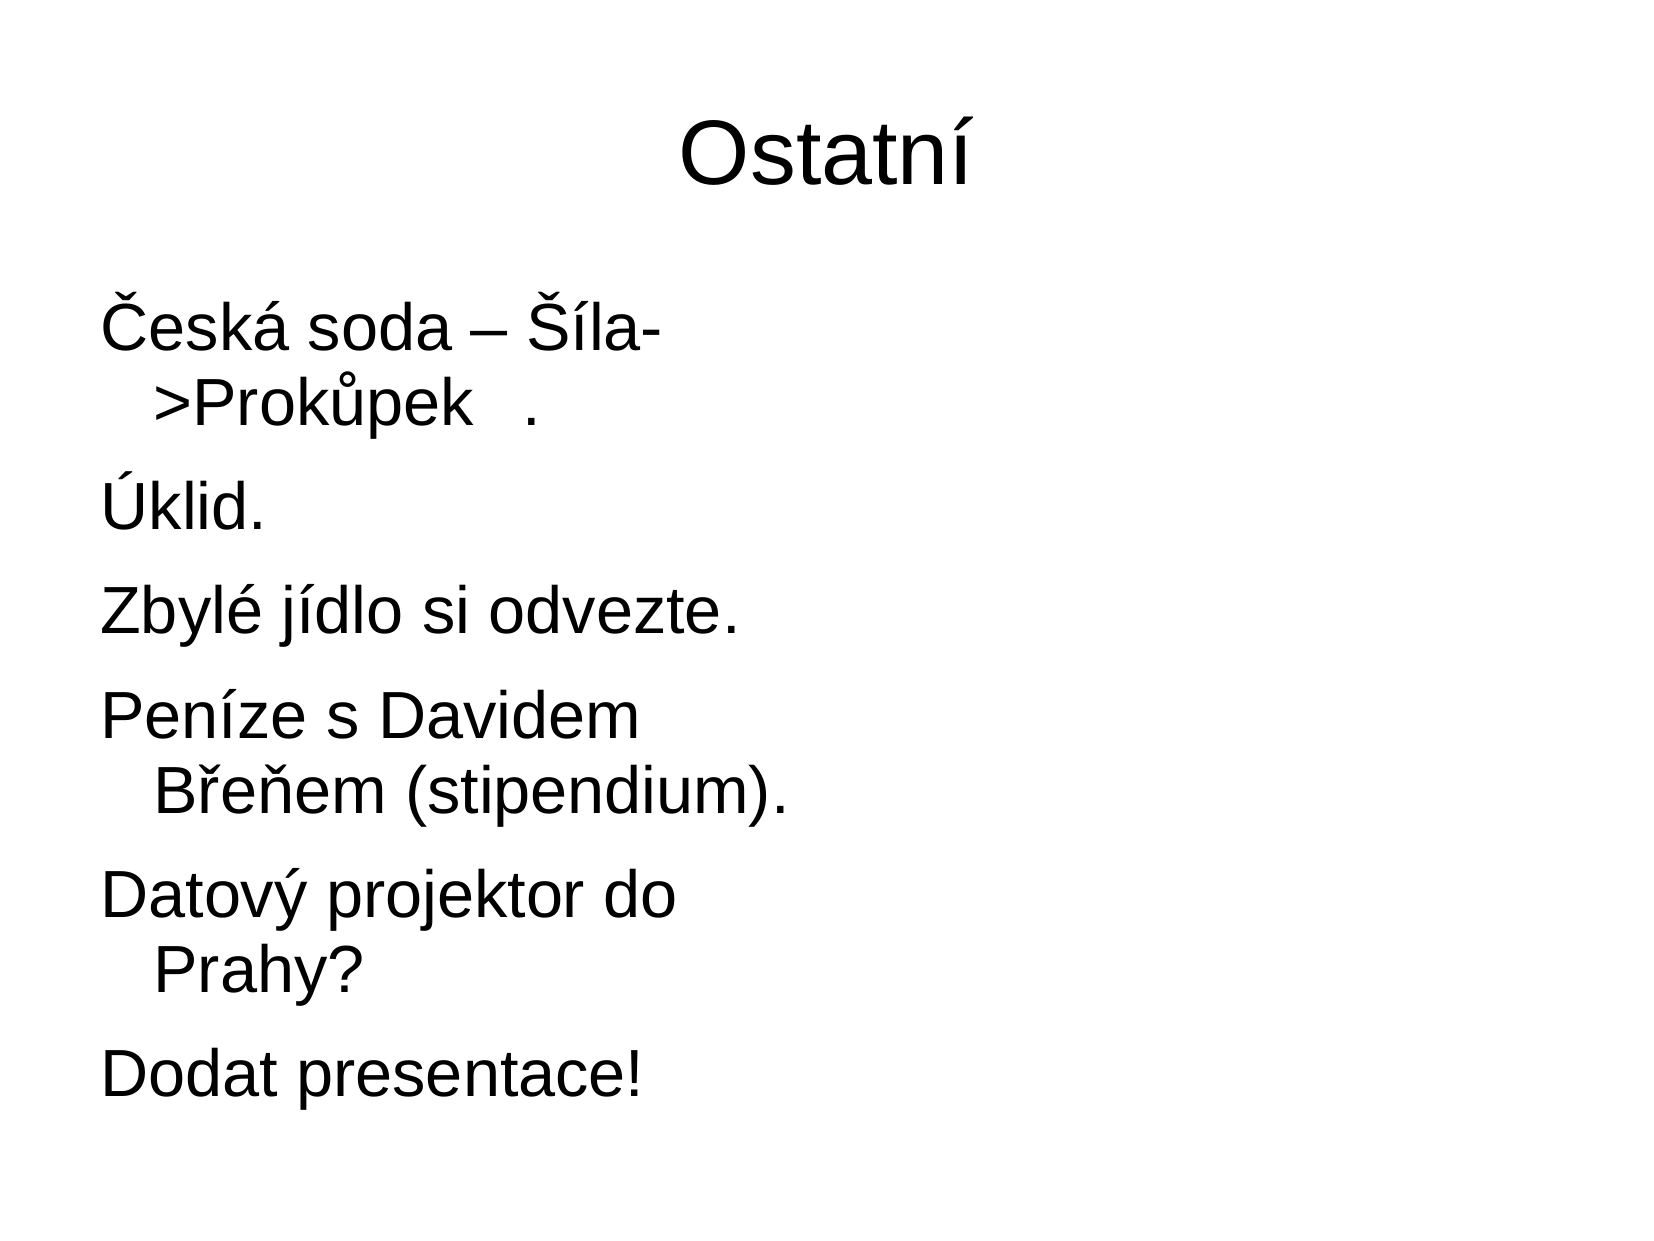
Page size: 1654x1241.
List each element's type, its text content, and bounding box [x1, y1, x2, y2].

title Ostatní [82, 49, 1571, 257]
list Česká soda – Šíla->Prokůpek . Úklid. Zbylé jídlo si odvezte. Peníze s Davidem Břeňem (stipendium). Datový projektor do Prahy? Dodat presentace! [82, 290, 809, 1186]
